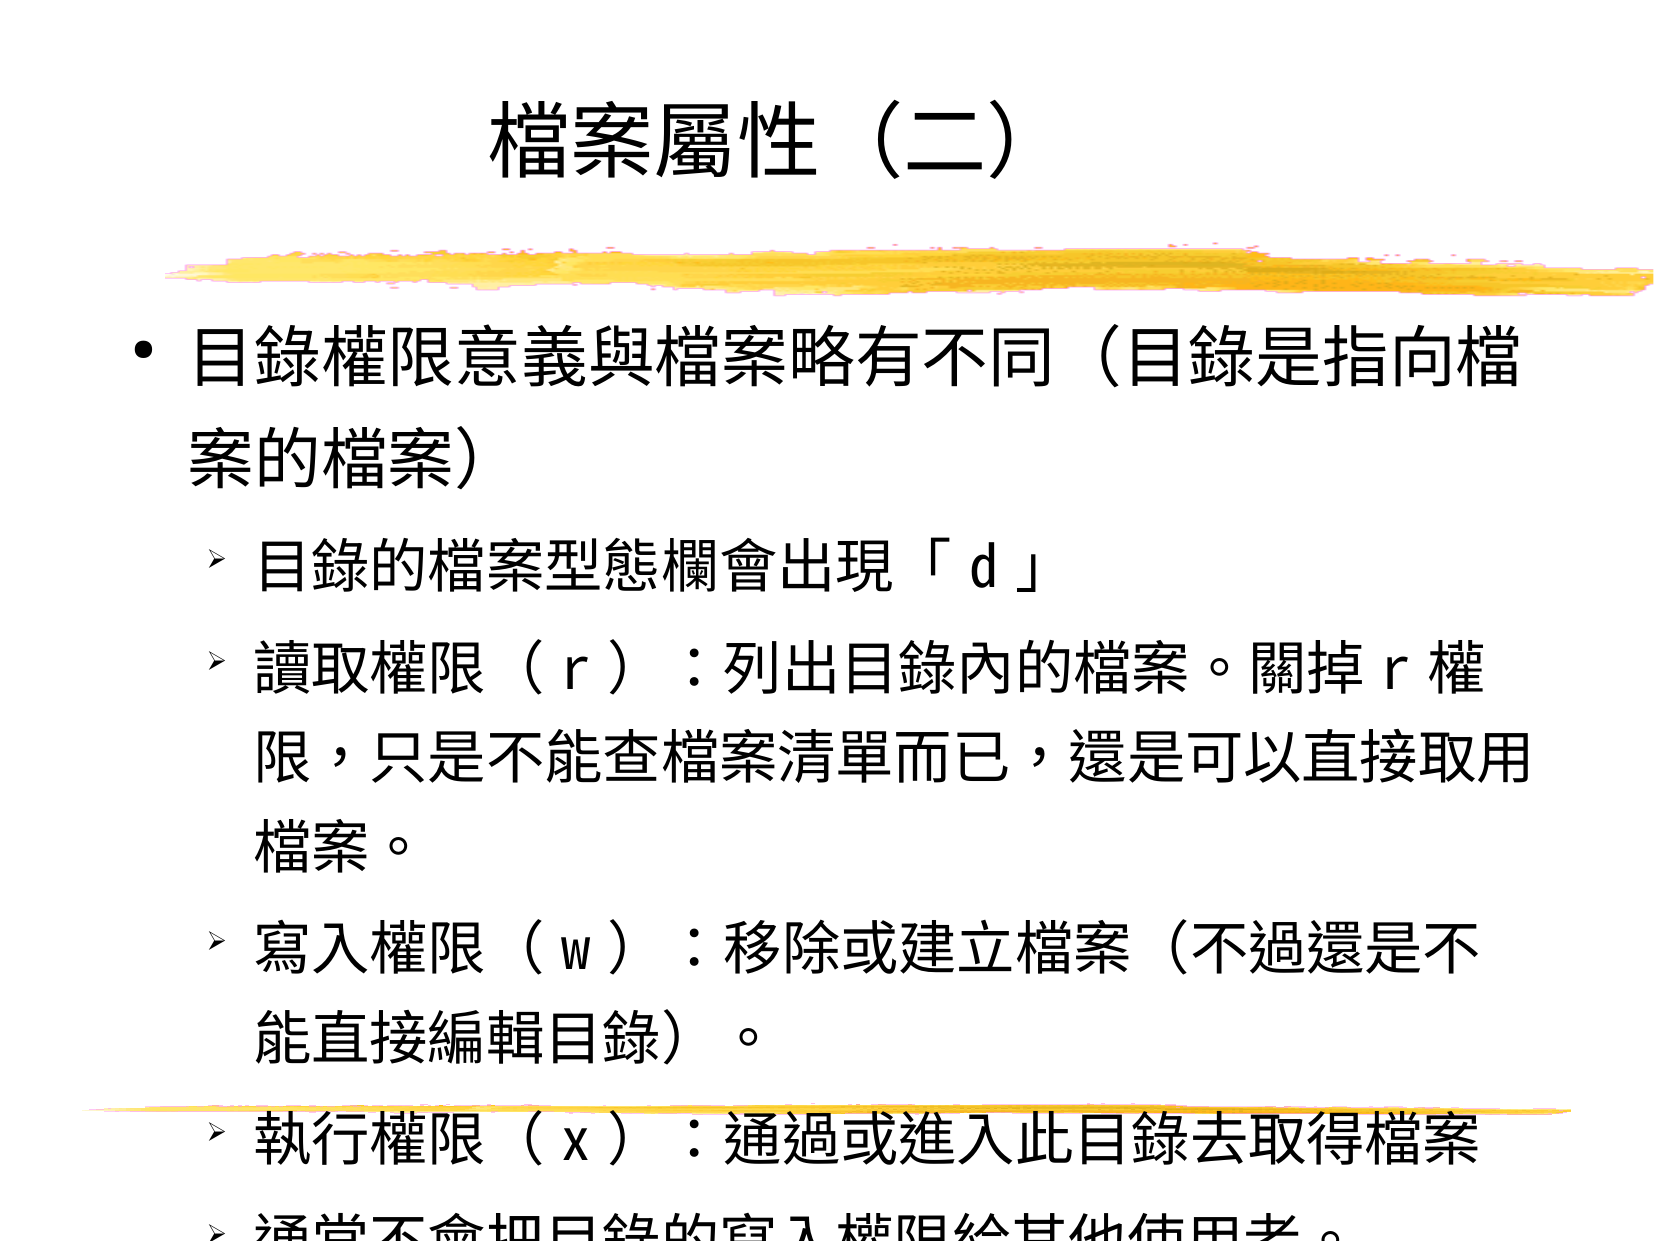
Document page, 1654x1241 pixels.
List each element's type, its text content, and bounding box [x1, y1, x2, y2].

picture [165, 237, 1654, 308]
list 目錄權限意義與檔案略有不同（目錄是指向檔案的檔案） 目錄的檔案型態欄會出現「d」 讀取權限（r）：列出目錄內的檔案。關掉r權限，只是不能查檔案清單而已，還是可以直接取用檔案。 寫入權限（w）：移除或建立檔案（不過還是不能直接編輯目錄）。 執行權限（x）：通過或進入此目錄去取得檔案 通常不會把目錄的寫入權限給其他使用者。 [131, 297, 1538, 1042]
picture [82, 1102, 1571, 1117]
title 檔案屬性（二） [76, 28, 1482, 236]
